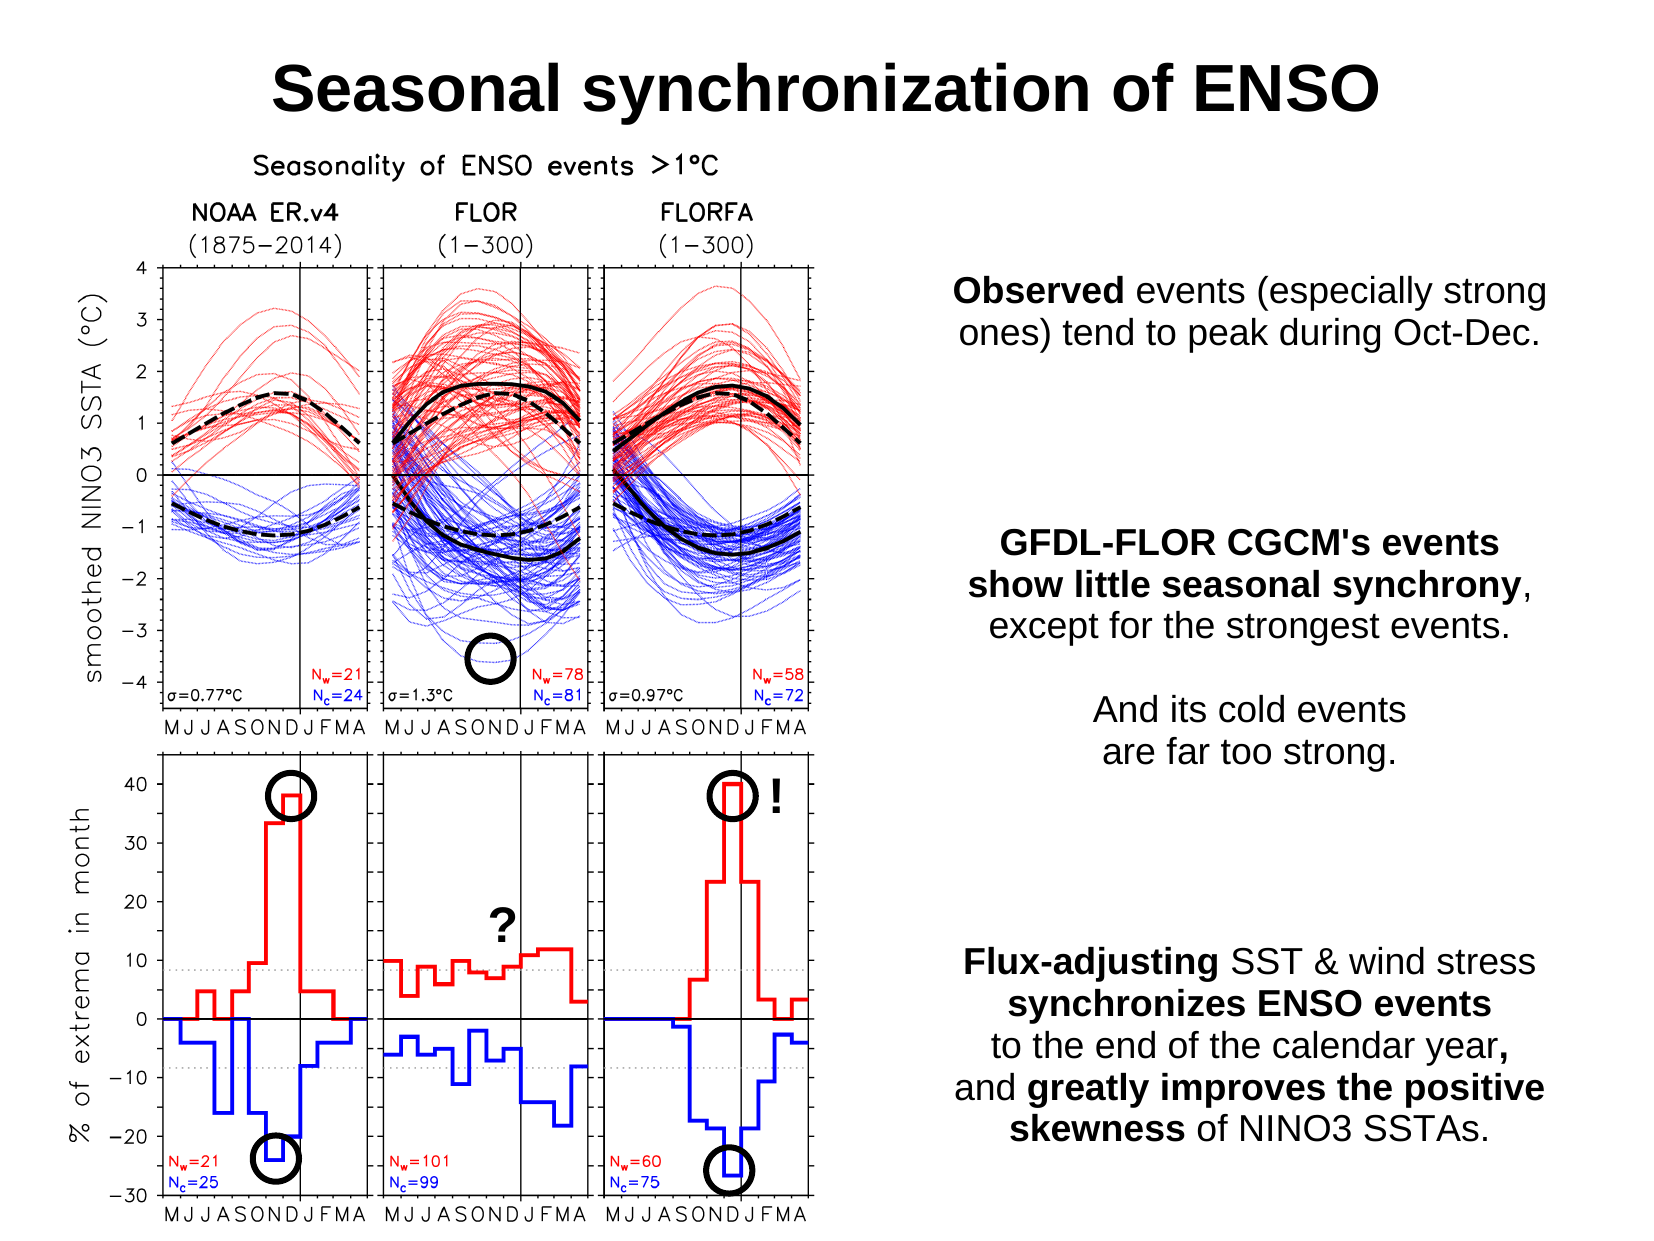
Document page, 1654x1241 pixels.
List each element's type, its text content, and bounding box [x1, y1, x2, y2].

text_box Seasonal synchronization of ENSO [39, 32, 1615, 125]
text_box GFDL-FLOR CGCM's events show little seasonal synchrony, except for the strongest events. And its cold events are far too strong. [893, 515, 1607, 780]
picture [64, 146, 820, 1239]
text_box Flux-adjusting SST & wind stress synchronizes ENSO events to the end of the calendar year, and greatly improves the positive skewness of NINO3 SSTAs. [893, 934, 1607, 1157]
text_box ! [744, 762, 809, 832]
text_box ? [470, 890, 536, 961]
text_box Observed events (especially strong ones) tend to peak during Oct-Dec. [893, 263, 1607, 361]
